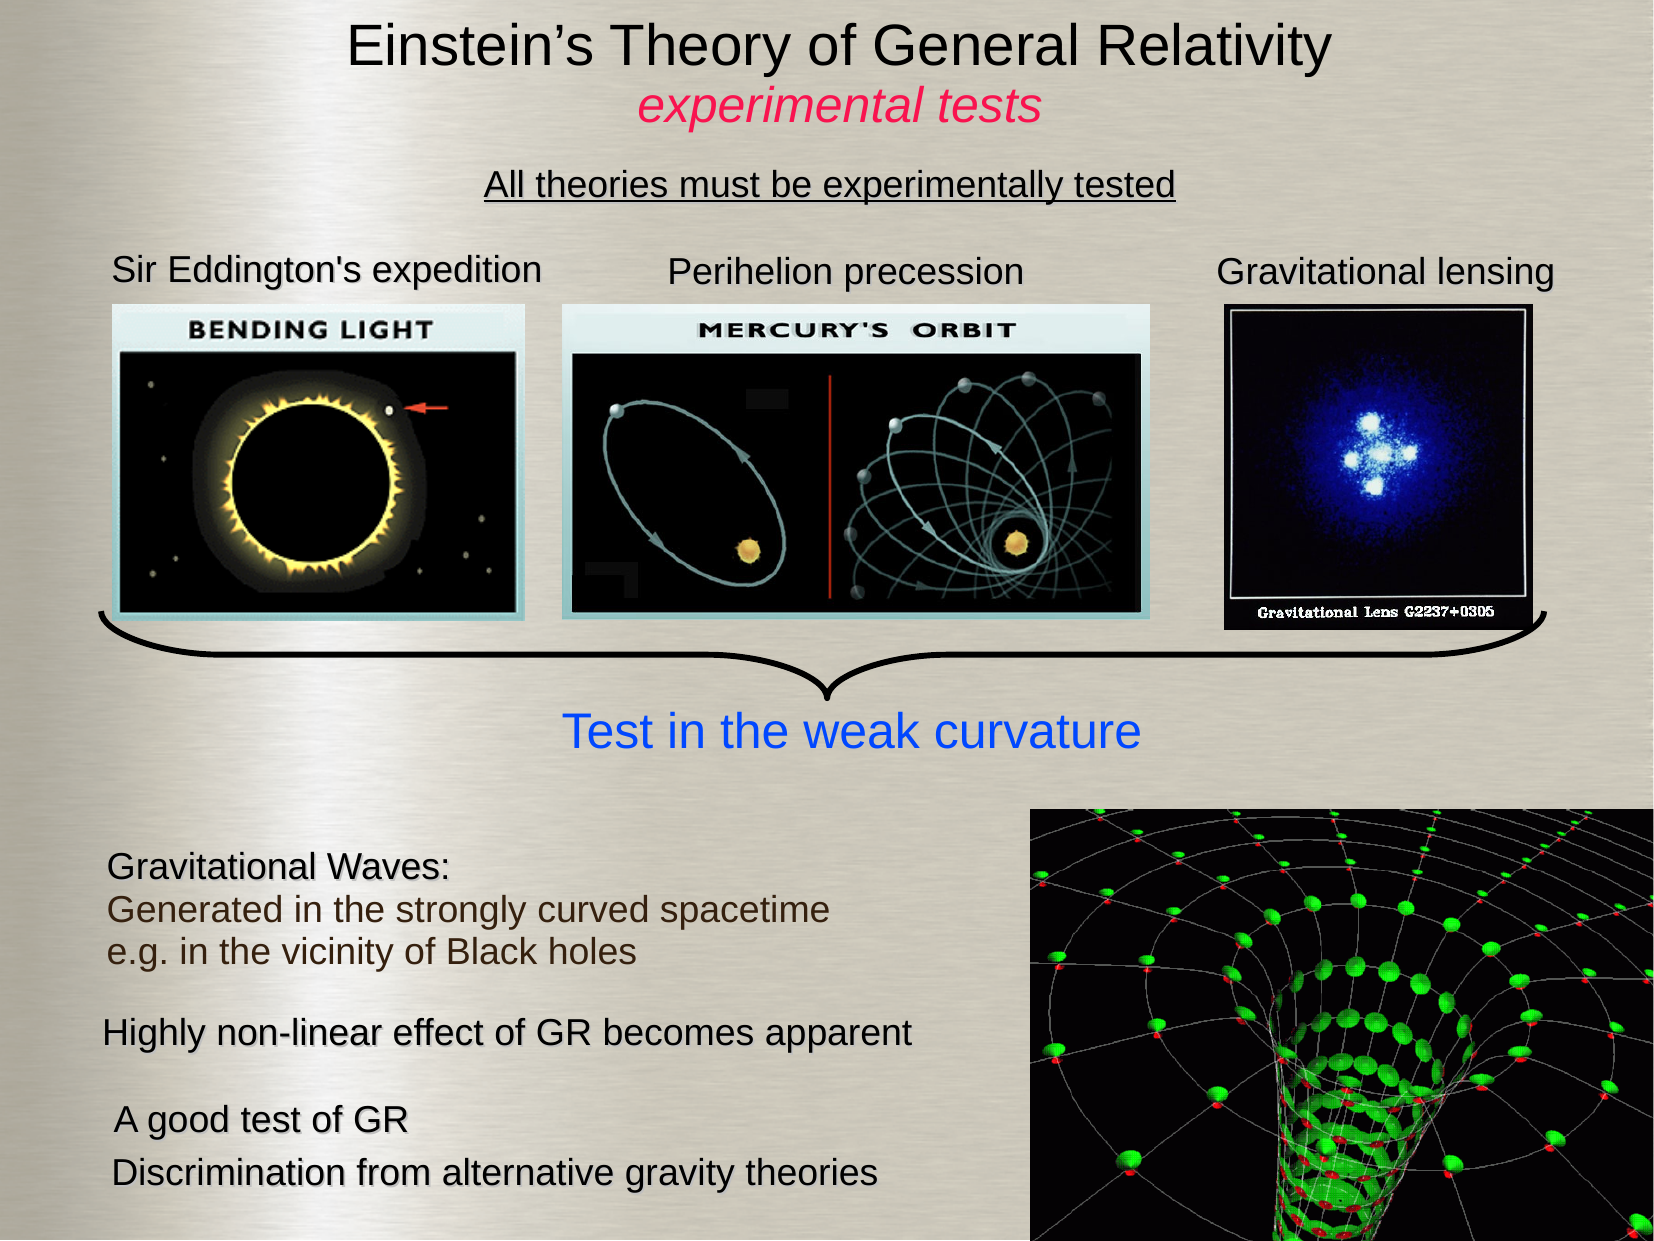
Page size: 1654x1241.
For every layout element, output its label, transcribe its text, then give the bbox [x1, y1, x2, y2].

text_box Perihelion precession [652, 243, 1042, 300]
text_box All theories must be experimentally tested [468, 156, 1195, 214]
text_box Gravitational Waves: Generated in the strongly curved spacetime e.g. in the vicinity of Black holes [91, 838, 848, 980]
text_box Highly non-linear effect of GR becomes apparent [87, 1004, 932, 1061]
text_box Sir Eddington's expedition [96, 240, 559, 298]
text_box Test in the weak curvature [546, 696, 1146, 767]
text_box Discrimination from alternative gravity theories [96, 1144, 897, 1202]
text_box A good test of GR [98, 1091, 426, 1144]
title Einstein’s Theory of General Relativity experimental tests [246, 0, 1434, 141]
text_box Gravitational lensing [1201, 242, 1572, 300]
picture [0, 0, 1654, 1241]
